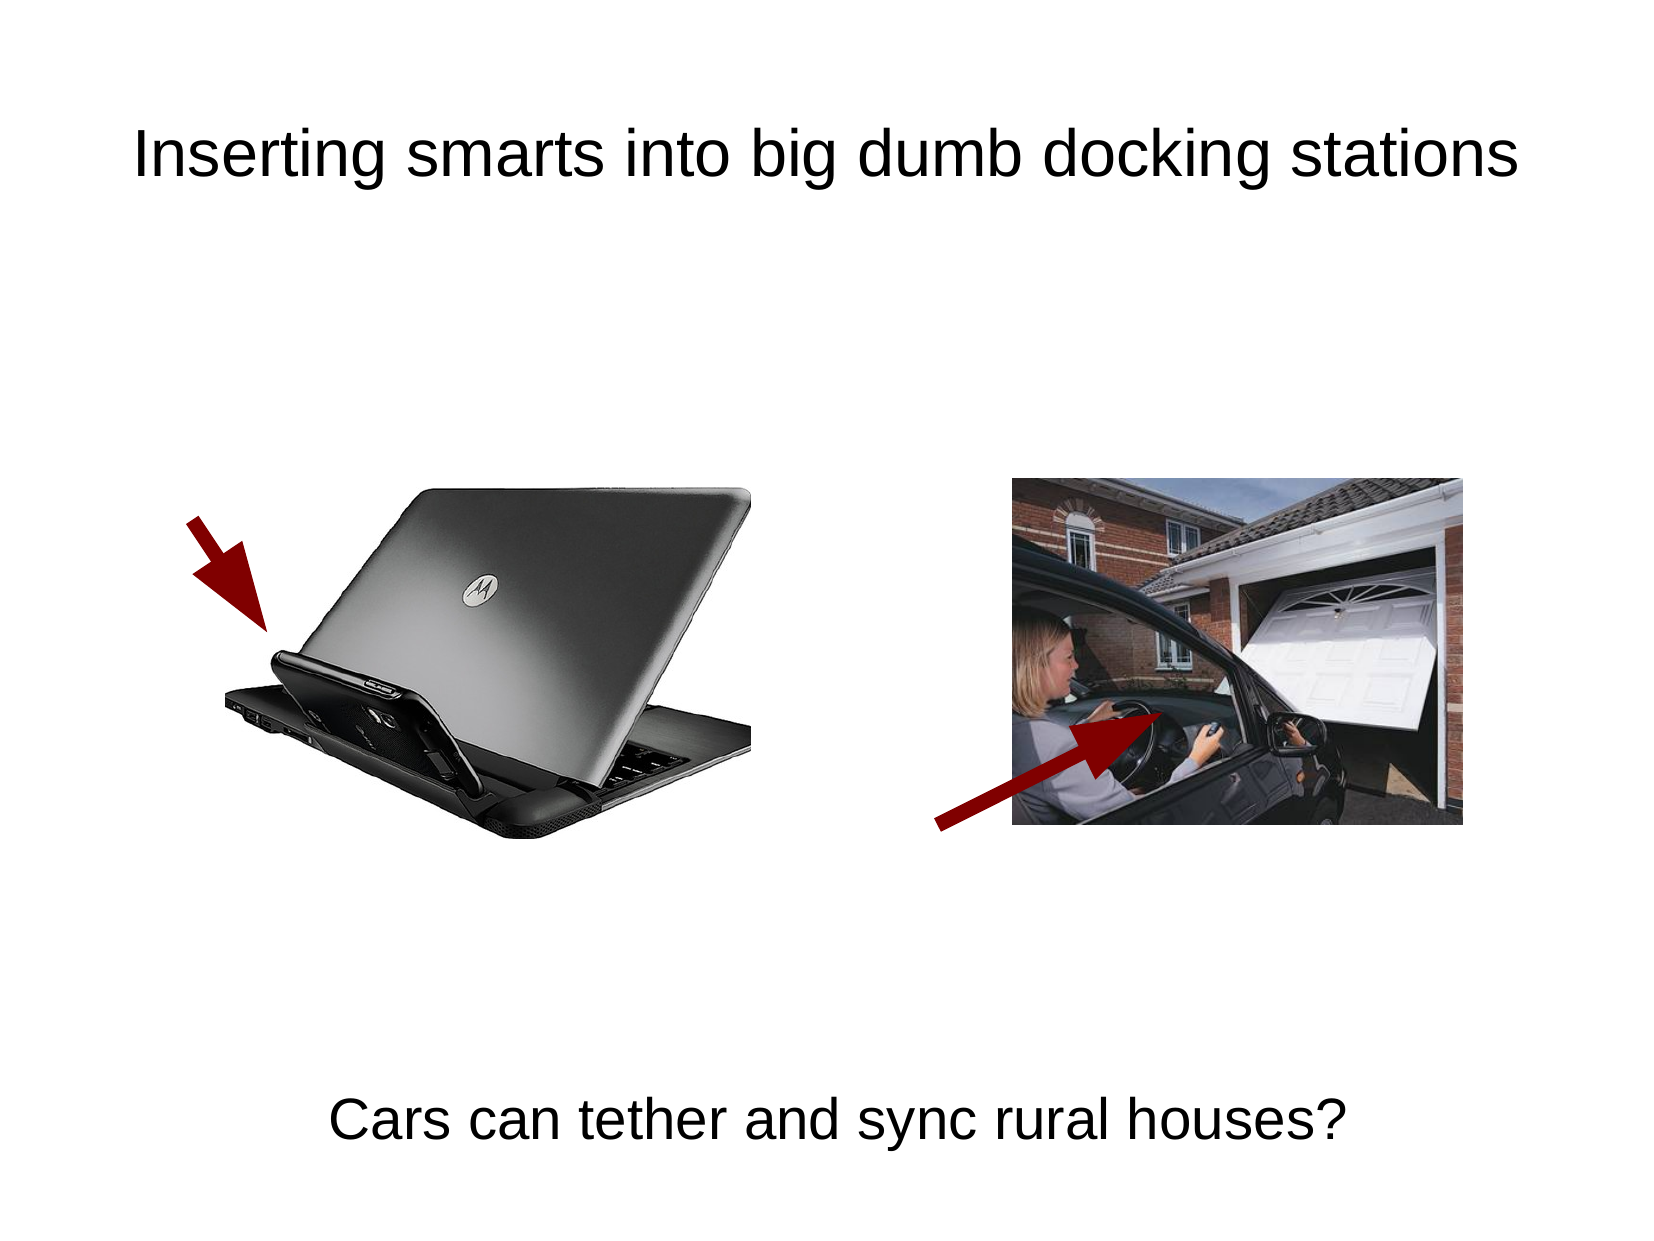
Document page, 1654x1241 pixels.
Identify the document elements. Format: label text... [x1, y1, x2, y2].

title Inserting smarts into big dumb docking stations [82, 49, 1571, 257]
picture [225, 487, 751, 839]
text_box Cars can tether and sync rural houses? [314, 1079, 1363, 1160]
picture [1012, 478, 1463, 826]
